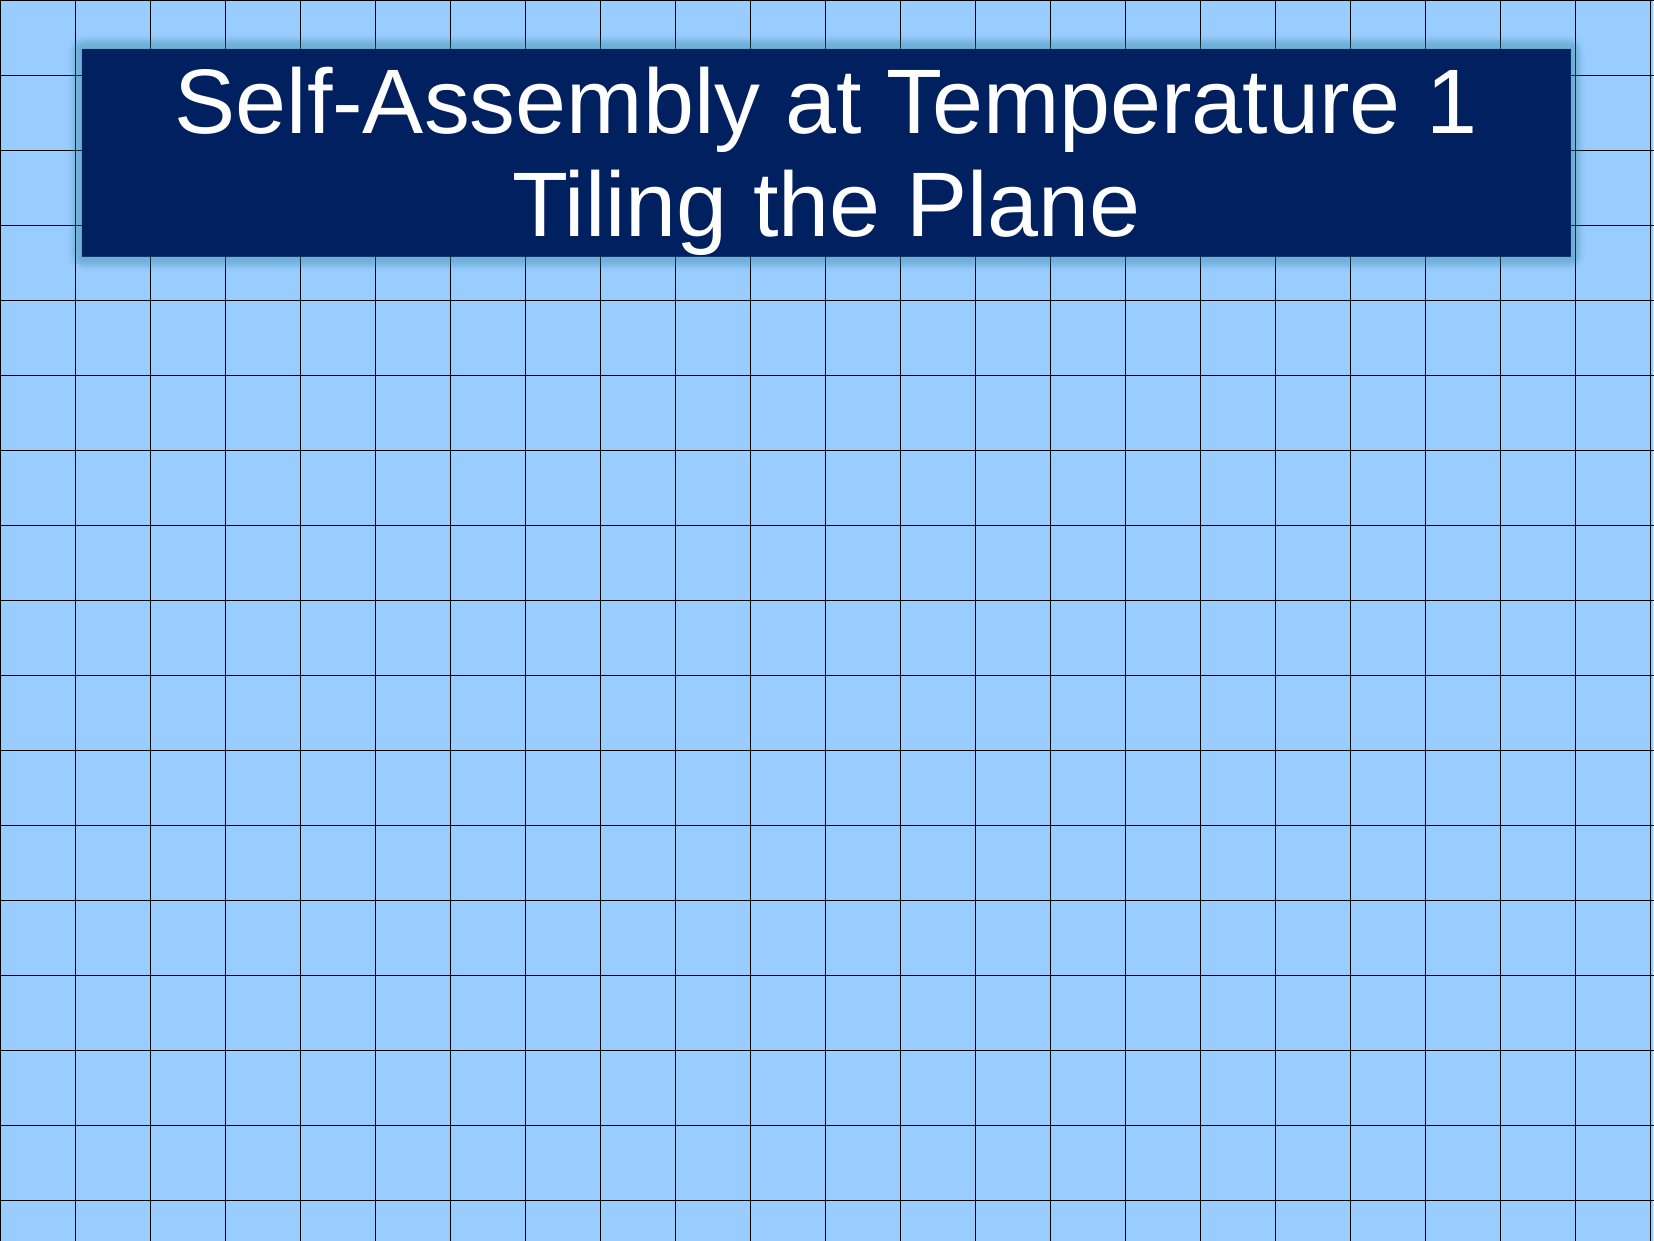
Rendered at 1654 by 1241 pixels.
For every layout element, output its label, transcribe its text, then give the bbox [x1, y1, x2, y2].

picture [61, 28, 1592, 278]
text_box [0, 0, 1654, 1241]
text_box Self-Assembly at Temperature 1 Tiling the Plane [82, 49, 1571, 257]
